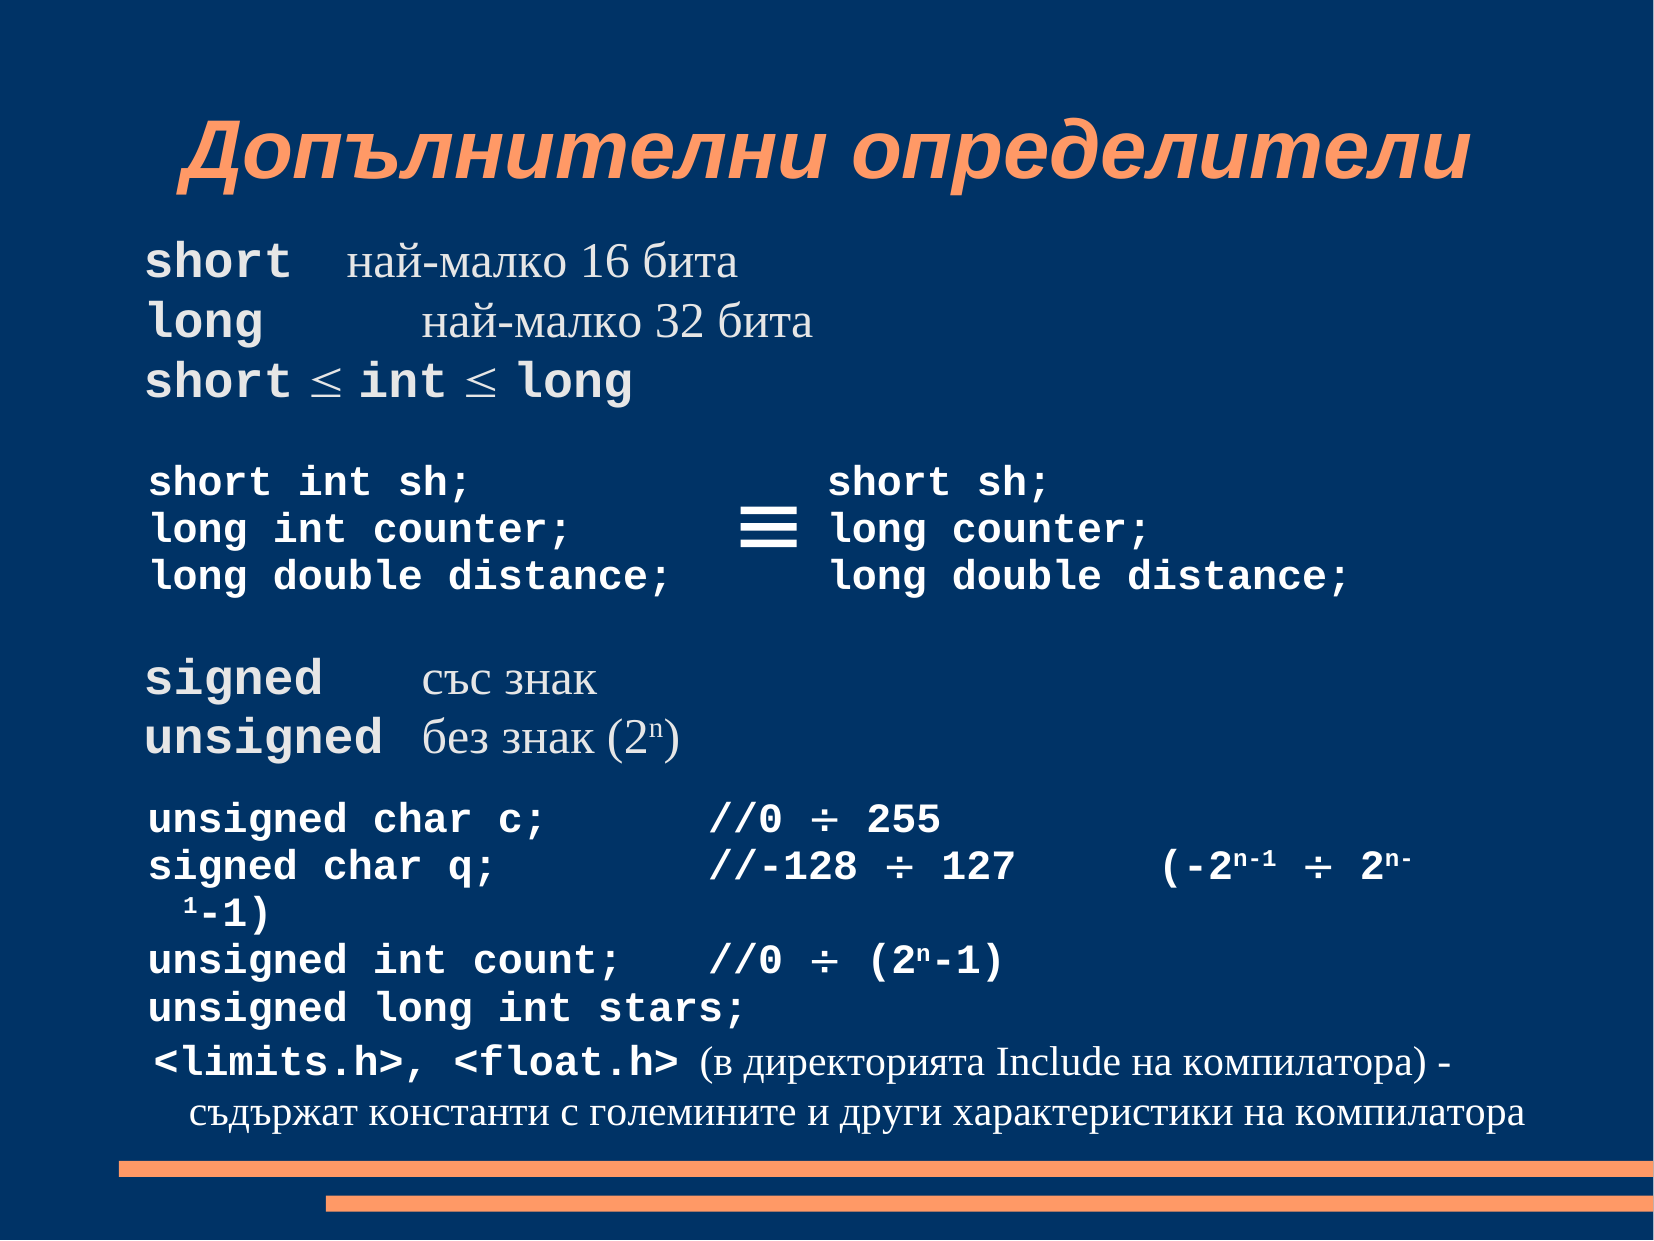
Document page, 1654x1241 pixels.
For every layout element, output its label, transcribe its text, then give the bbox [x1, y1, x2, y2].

text_box short sh; long counter; long double distance; [826, 442, 1418, 621]
list signed със знак unsigned без знак (2n) [125, 649, 1536, 801]
title Допълнителни определители [121, 46, 1534, 254]
list short най-малко 16 бита long най-малко 32 бита short  int  long [125, 233, 1565, 419]
text_box short int sh; long int counter; long double distance; [147, 442, 732, 621]
text_box  [732, 442, 792, 621]
text_box <limits.h>, <float.h> (в директорията Include на компилатора) - съдържат константи с големините и други характеристики на компилатора [118, 1003, 1561, 1170]
text_box unsigned char c; //0  255 signed char q; //-128  127 (-2n-1  2n-1-1) unsigned int count; //0  (2n-1) unsigned long int stars; [147, 809, 1447, 1003]
